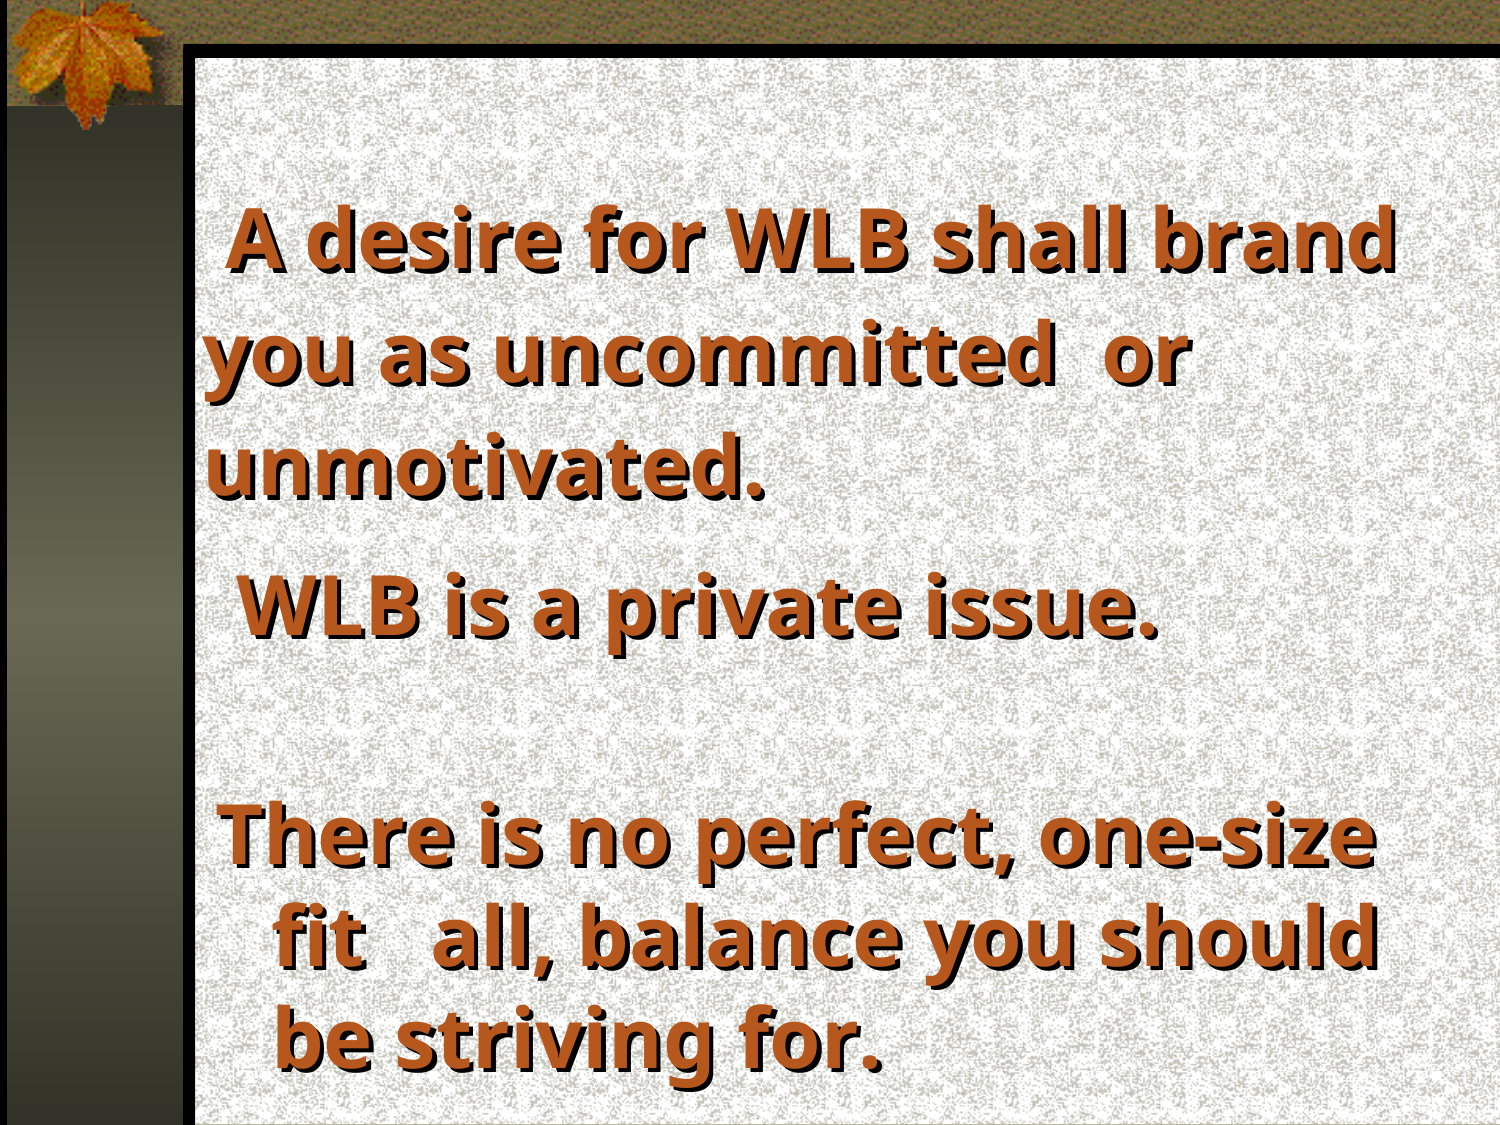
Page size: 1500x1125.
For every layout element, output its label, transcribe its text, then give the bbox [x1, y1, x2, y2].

title A desire for WLB shall brand you as uncommitted or unmotivated. [187, 137, 1463, 564]
picture [7, 0, 1500, 130]
list WLB is a private issue. [200, 424, 1401, 751]
list There is no perfect, one-size fit all, balance you should be striving for. [199, 774, 1413, 1125]
picture [196, 58, 1500, 1124]
